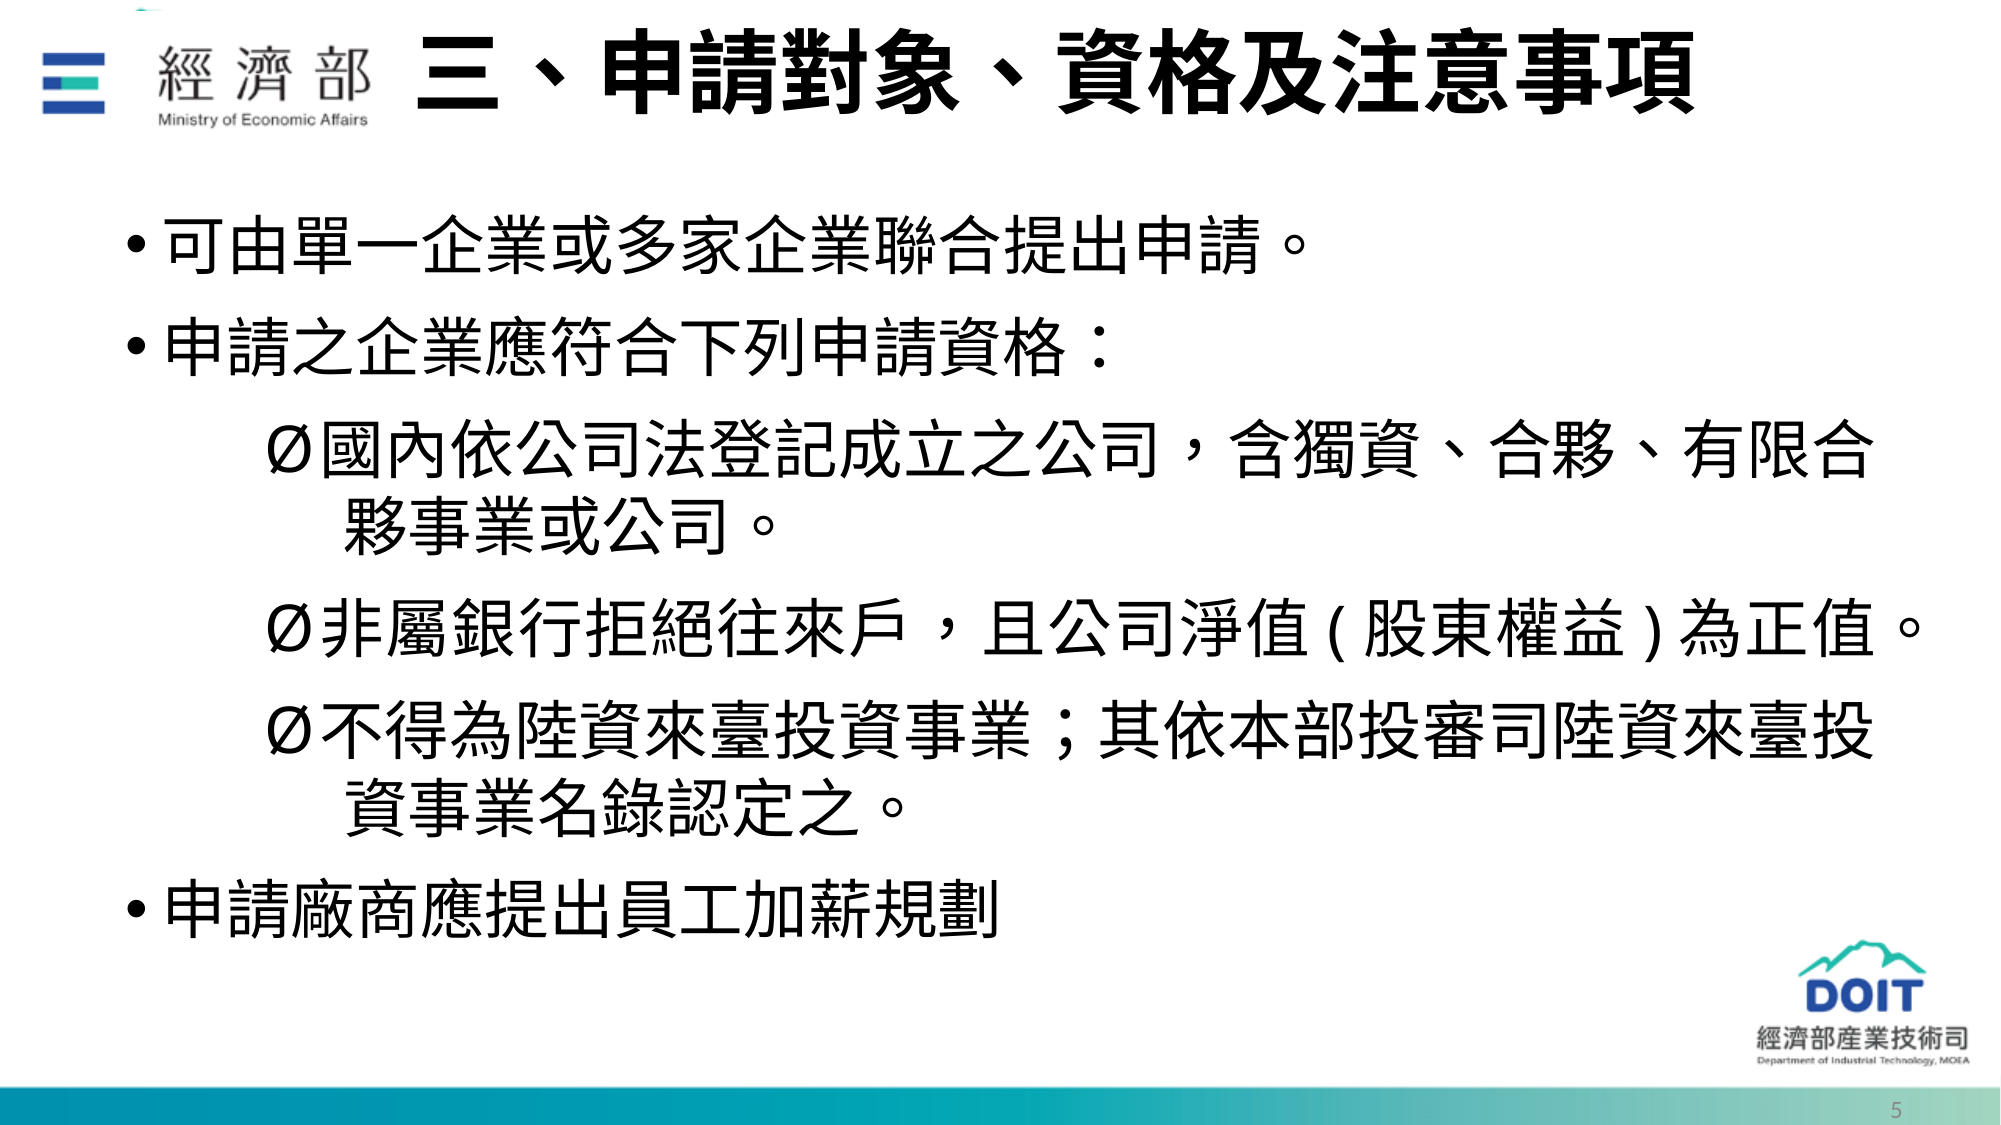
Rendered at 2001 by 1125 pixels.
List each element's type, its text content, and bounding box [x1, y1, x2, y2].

list 可由單一企業或多家企業聯合提出申請。 申請之企業應符合下列申請資格： 國內依公司法登記成立之公司，含獨資、合夥、有限合夥事業或公司。 非屬銀行拒絕往來戶，且公司淨值(股東權益)為正值。 不得為陸資來臺投資事業；其依本部投審司陸資來臺投資事業名錄認定之。 申請廠商應提出員工加薪規劃 [109, 197, 1893, 1010]
title 三、申請對象、資格及注意事項 [109, 0, 2000, 155]
